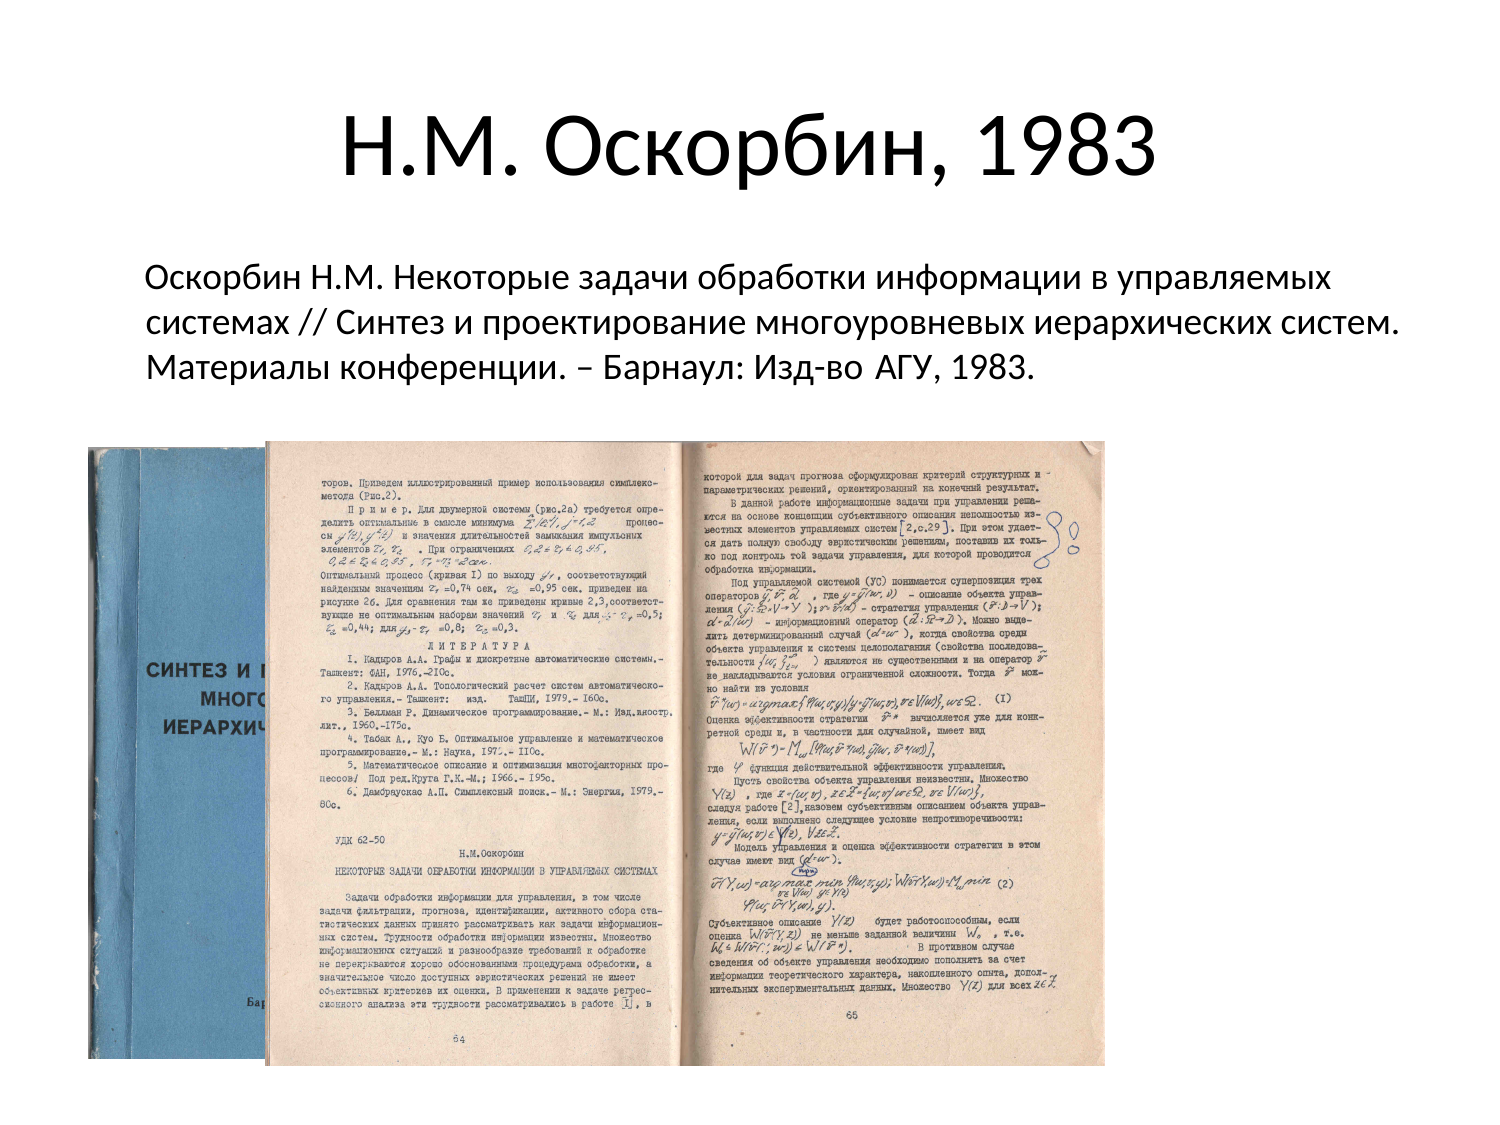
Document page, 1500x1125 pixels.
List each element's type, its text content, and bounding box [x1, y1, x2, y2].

picture [88, 441, 1105, 1066]
text_box Н.М. Оскорбин, 1983 [75, 45, 1426, 233]
text_box Оскорбин Н.М. Некоторые задачи обработки информации в управляемых системах // Cинтез и проектирование многоуровневых иерархических систем. Материалы конференции. – Барнаул: Изд-во АГУ, 1983. [75, 244, 1426, 450]
